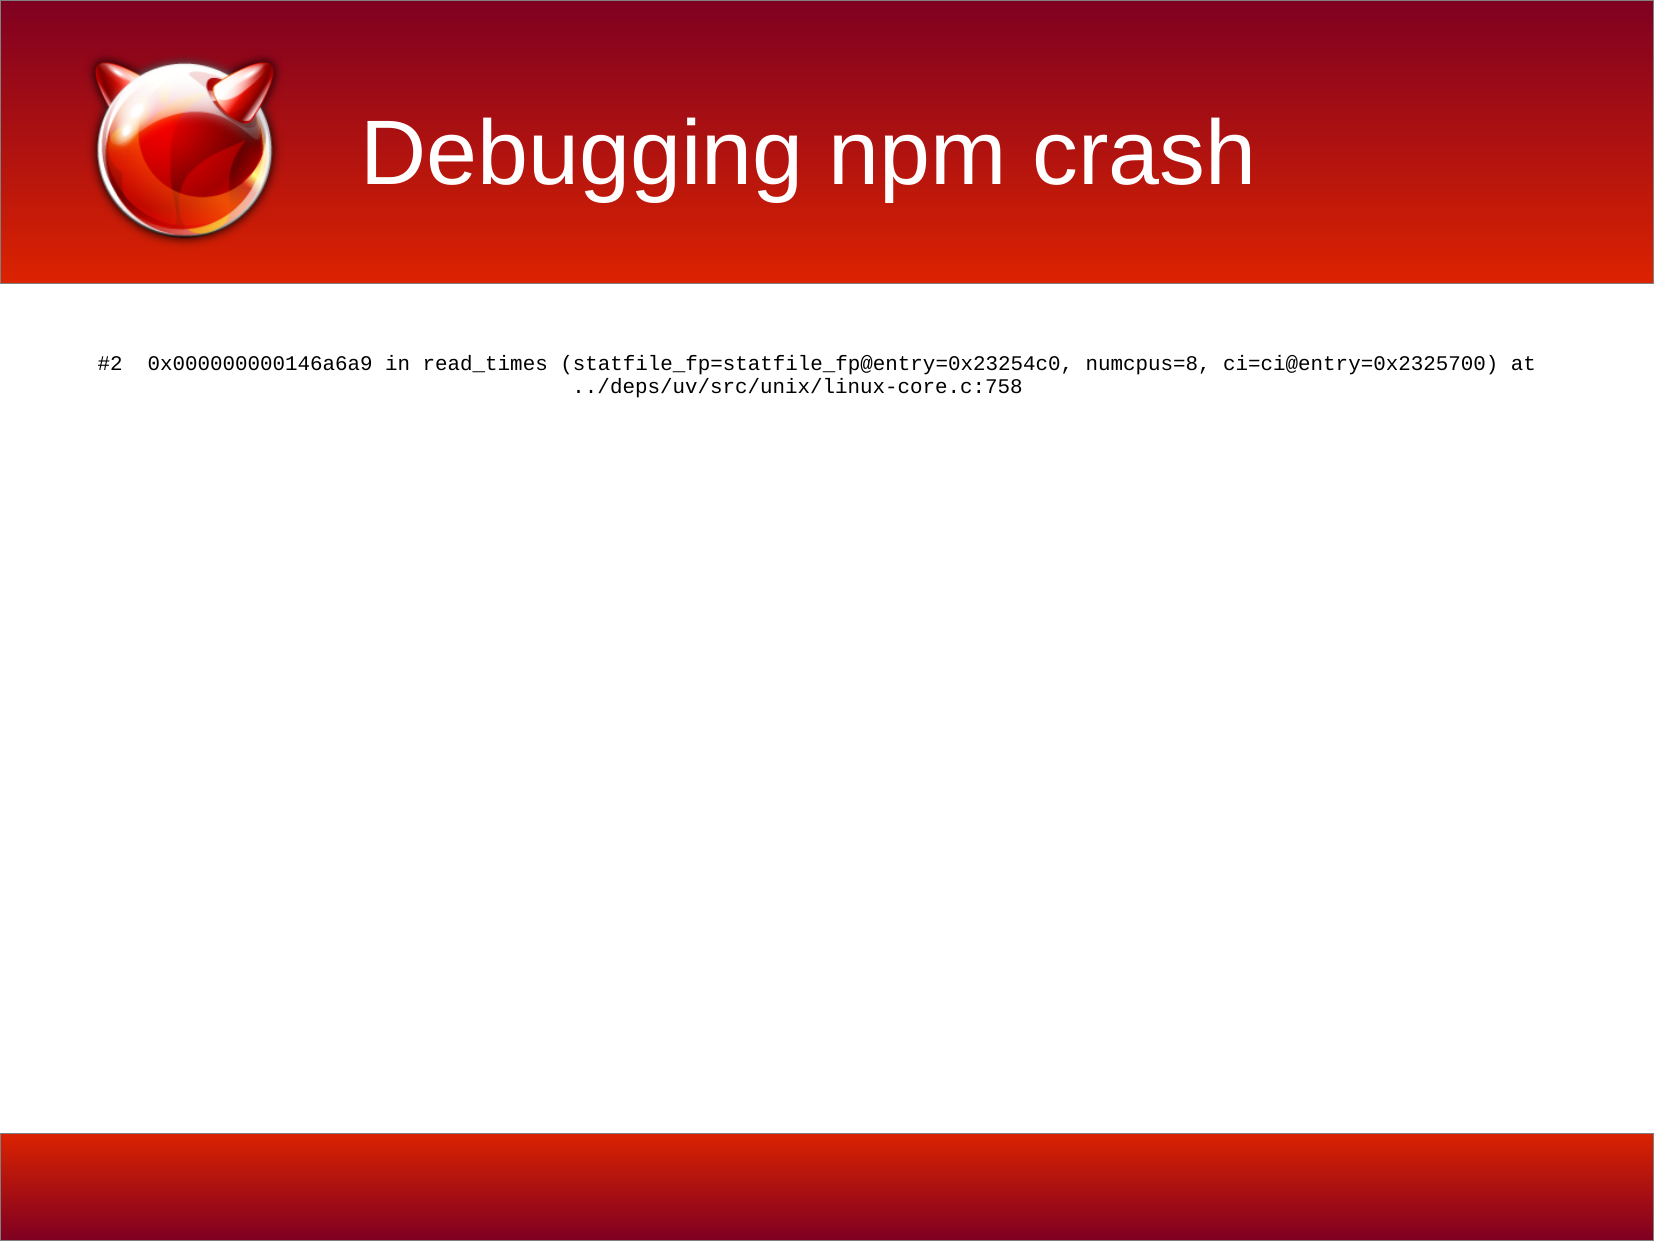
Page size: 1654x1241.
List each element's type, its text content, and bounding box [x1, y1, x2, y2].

text_box #2 0x000000000146a6a9 in read_times (statfile_fp=statfile_fp@entry=0x23254c0, numcpus=8, ci=ci@entry=0x2325700) at ../deps/uv/src/unix/linux-core.c:758 [82, 345, 1550, 408]
title Debugging npm crash [82, 49, 1536, 257]
